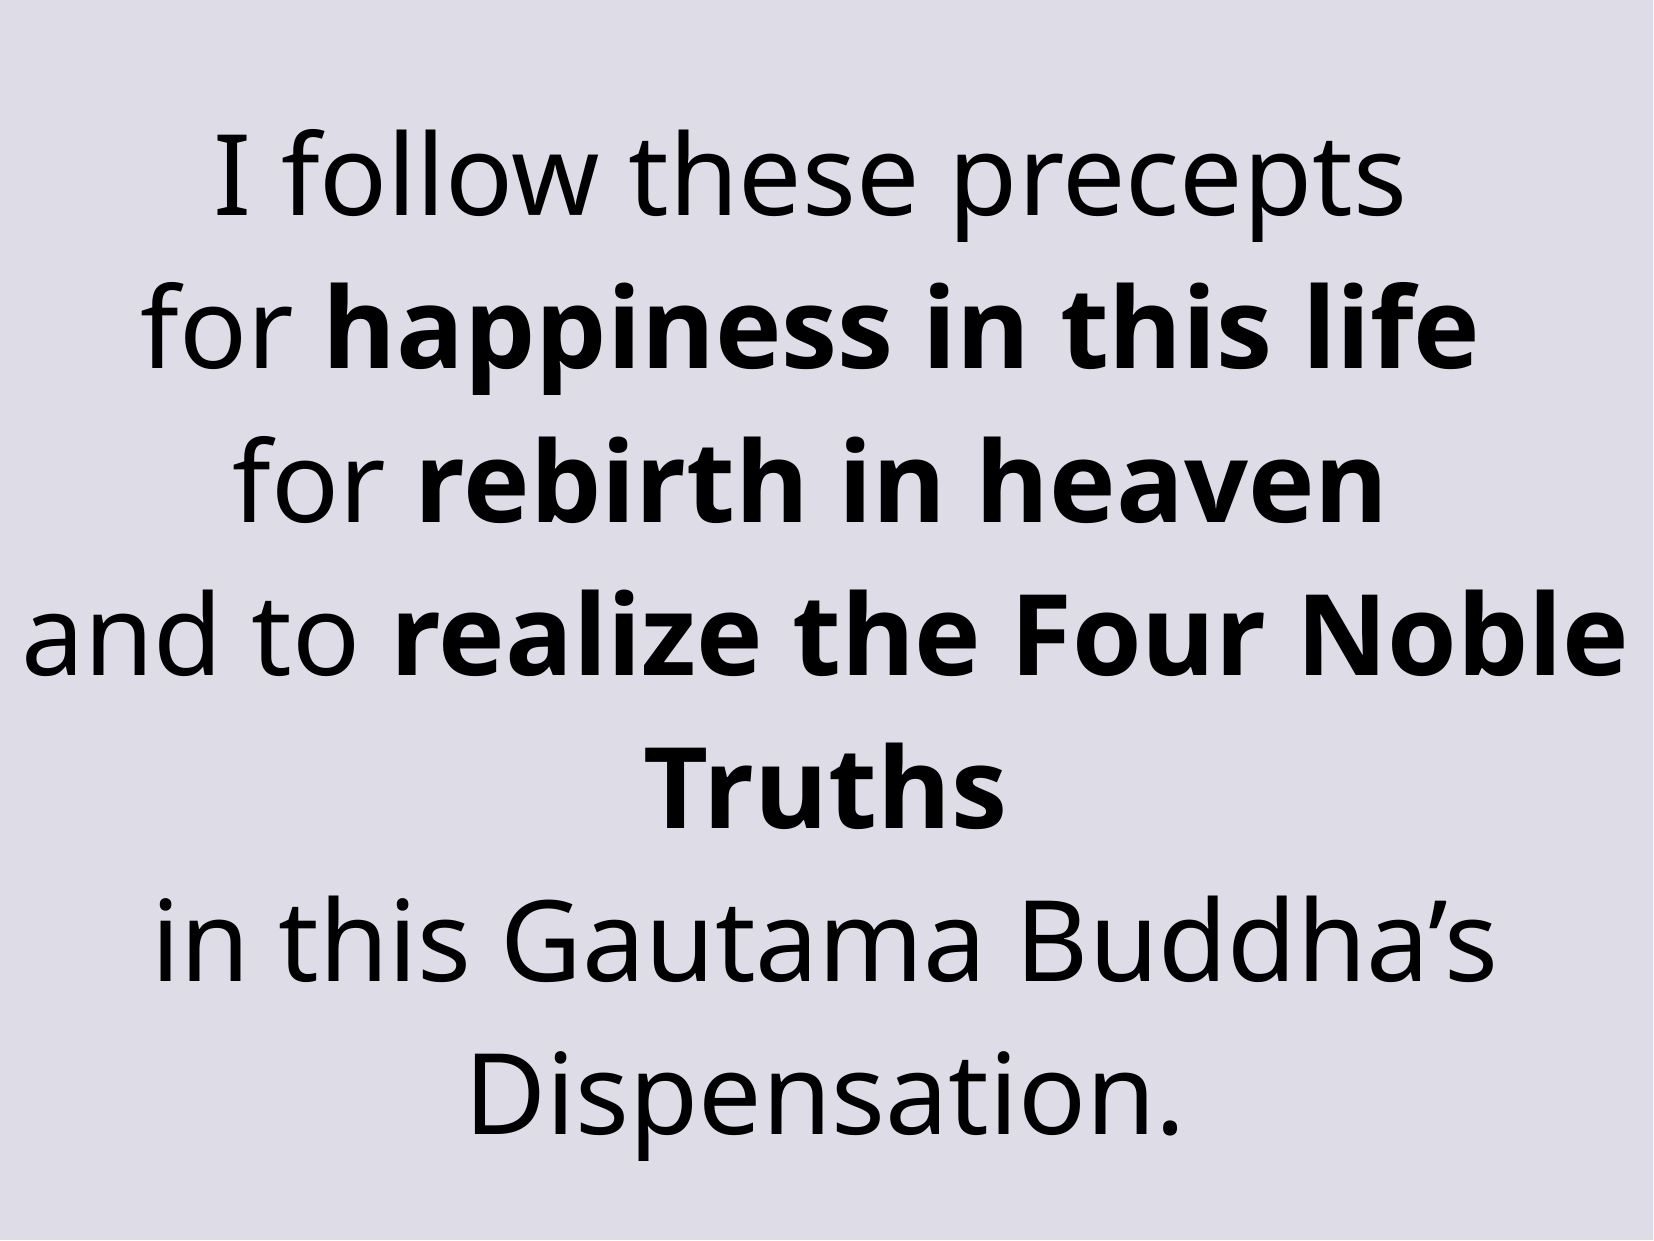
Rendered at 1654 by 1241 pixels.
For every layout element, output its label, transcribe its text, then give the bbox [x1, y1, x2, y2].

subtitle I follow these precepts for happiness in this life for rebirth in heaven and to realize the Four Noble Truths in this Gautama Buddha’s Dispensation. [0, 12, 1653, 1241]
